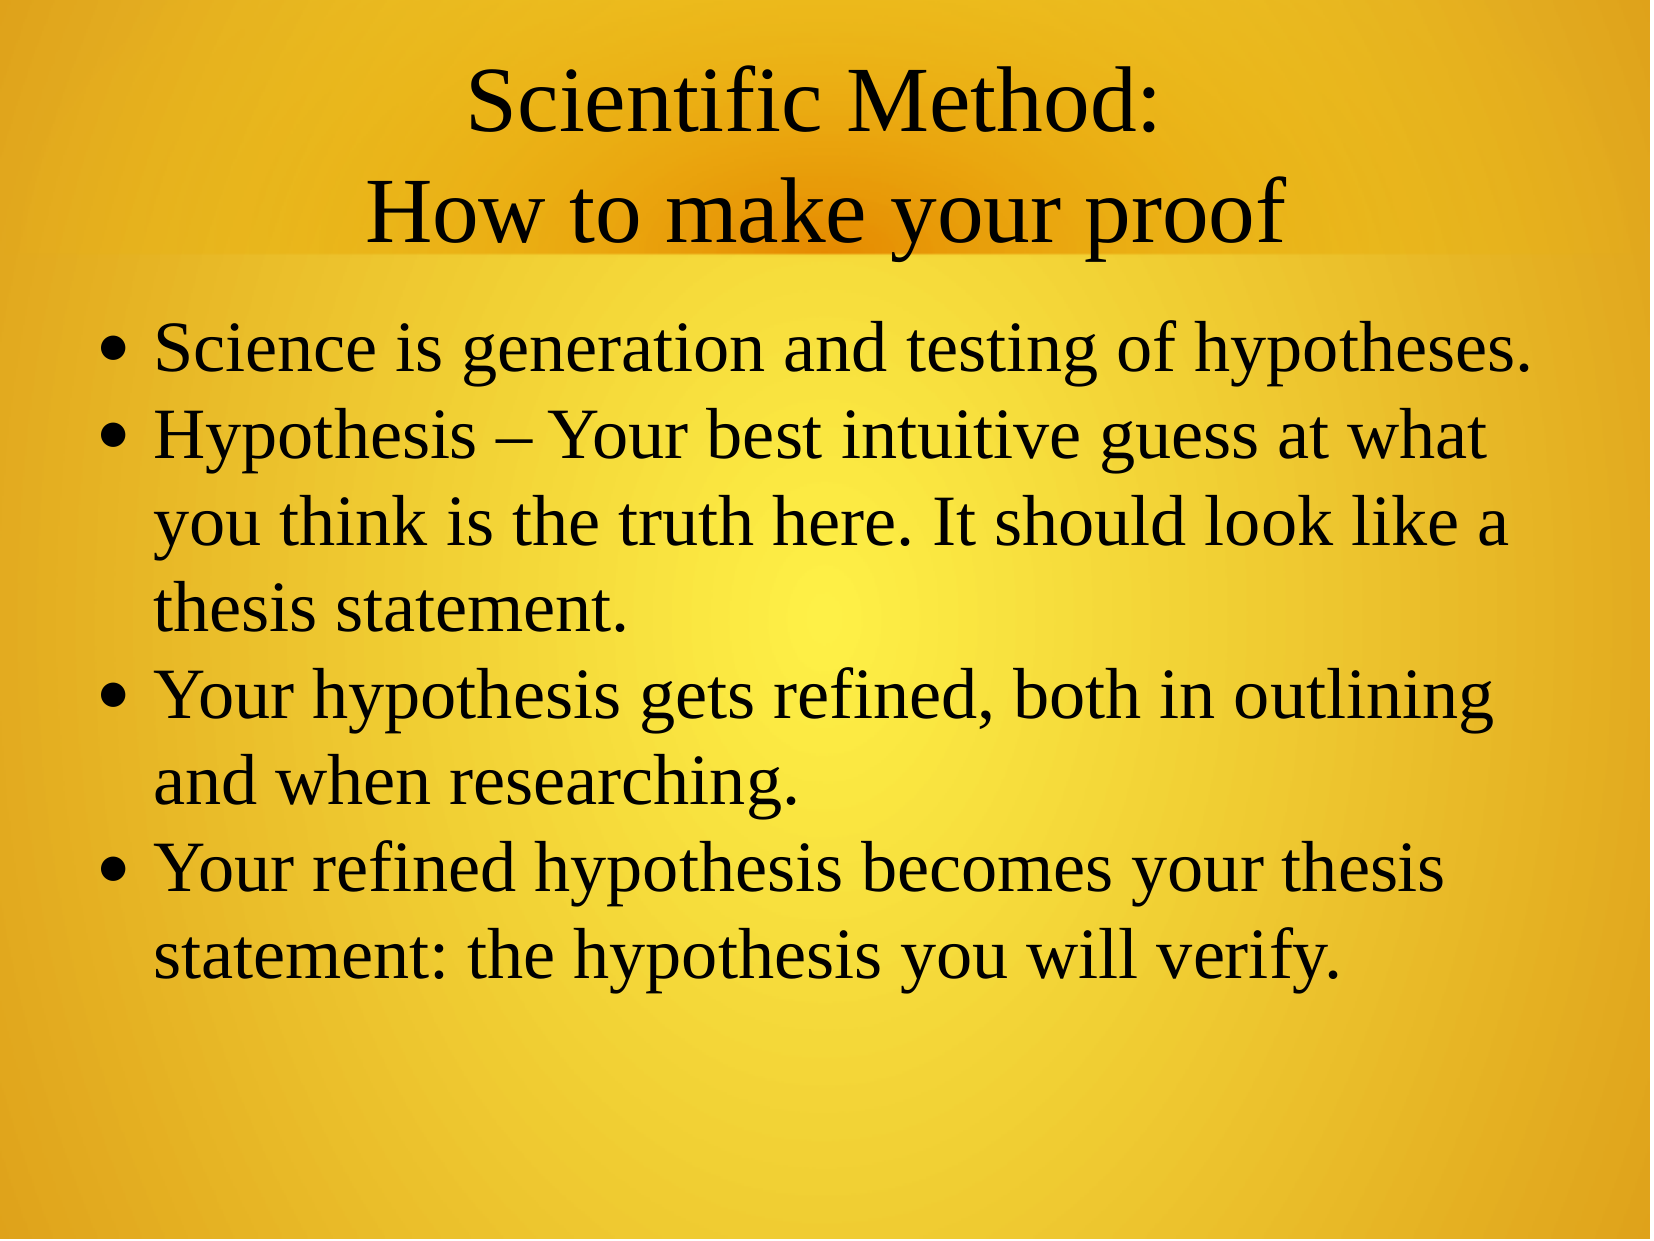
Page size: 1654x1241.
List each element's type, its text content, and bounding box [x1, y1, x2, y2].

text_box Science is generation and testing of hypotheses. Hypothesis – Your best intuitive guess at what you think is the truth here. It should look like a thesis statement. Your hypothesis gets refined, both in outlining and when researching. Your refined hypothesis becomes your thesis statement: the hypothesis you will verify. [82, 299, 1571, 1019]
text_box Scientific Method: How to make your proof [82, 40, 1571, 259]
picture [0, 0, 1650, 1239]
